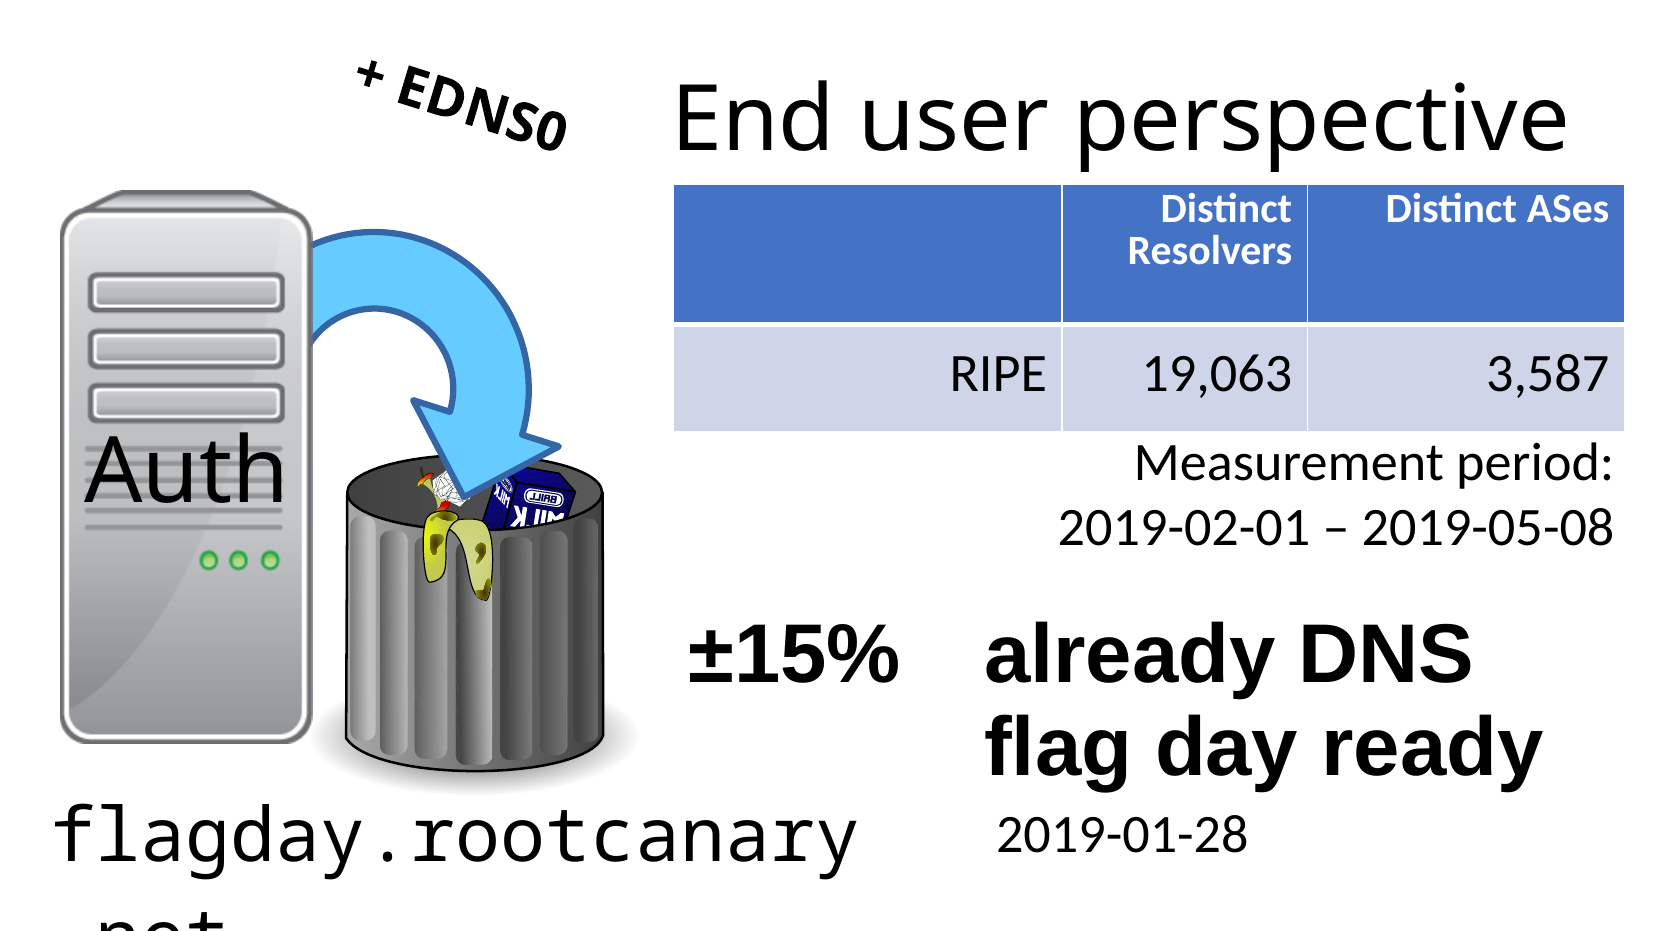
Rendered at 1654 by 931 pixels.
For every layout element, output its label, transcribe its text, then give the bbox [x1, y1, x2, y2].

text_box flagday.rootcanary.net [35, 773, 674, 892]
text_box 2019-01-28 [981, 804, 1288, 875]
table_cell 19,063 [1063, 327, 1307, 419]
text_box ±15% already DNS flag day ready [674, 600, 1607, 931]
table_header [674, 193, 1061, 322]
title End user perspective [82, 37, 1571, 193]
table_header Distinct Resolvers [1063, 193, 1307, 322]
text_box + EDNS0 [313, 231, 559, 498]
text_box Measurement period: 2019-02-01 – 2019-05-08 [980, 419, 1630, 564]
table_cell RIPE [674, 327, 1061, 431]
table_header Distinct ASes [1308, 185, 1624, 322]
table_cell 3,587 [1308, 327, 1624, 419]
picture [60, 190, 646, 773]
